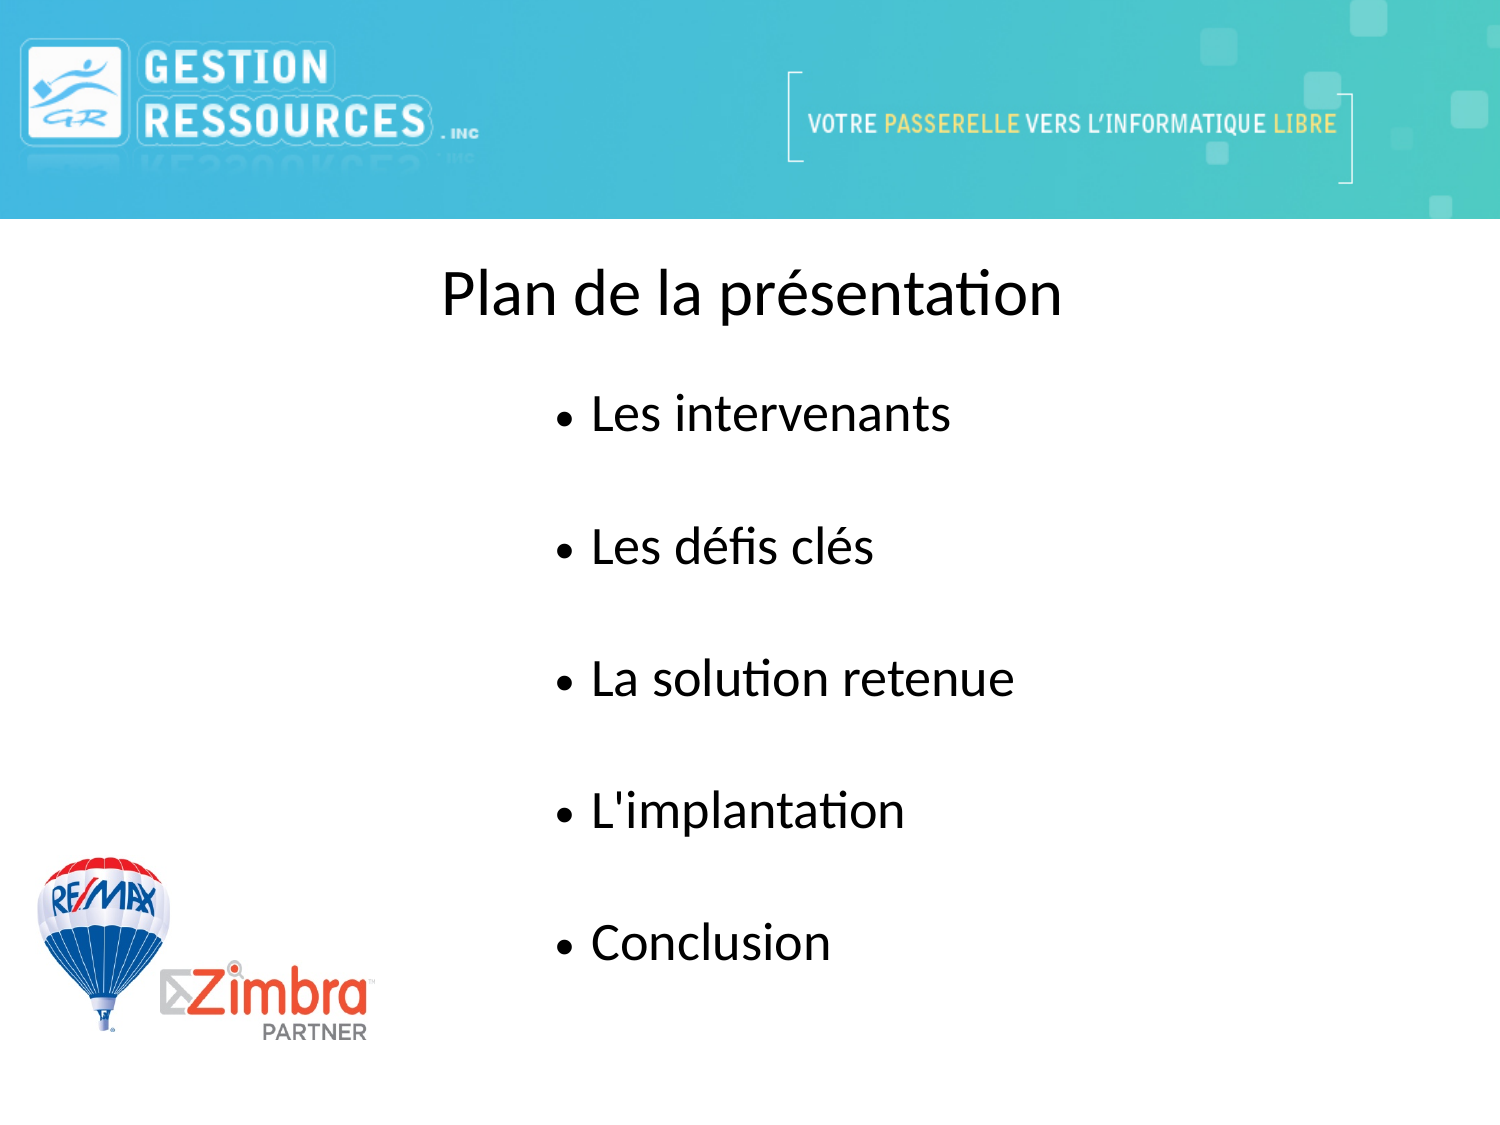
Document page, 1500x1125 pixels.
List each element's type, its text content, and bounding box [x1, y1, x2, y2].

picture [35, 855, 375, 1040]
picture [0, 0, 1500, 219]
text_box Plan de la présentation [236, 257, 1270, 384]
text_box Les intervenants Les défis clés La solution retenue L'implantation Conclusion [292, 383, 1297, 950]
